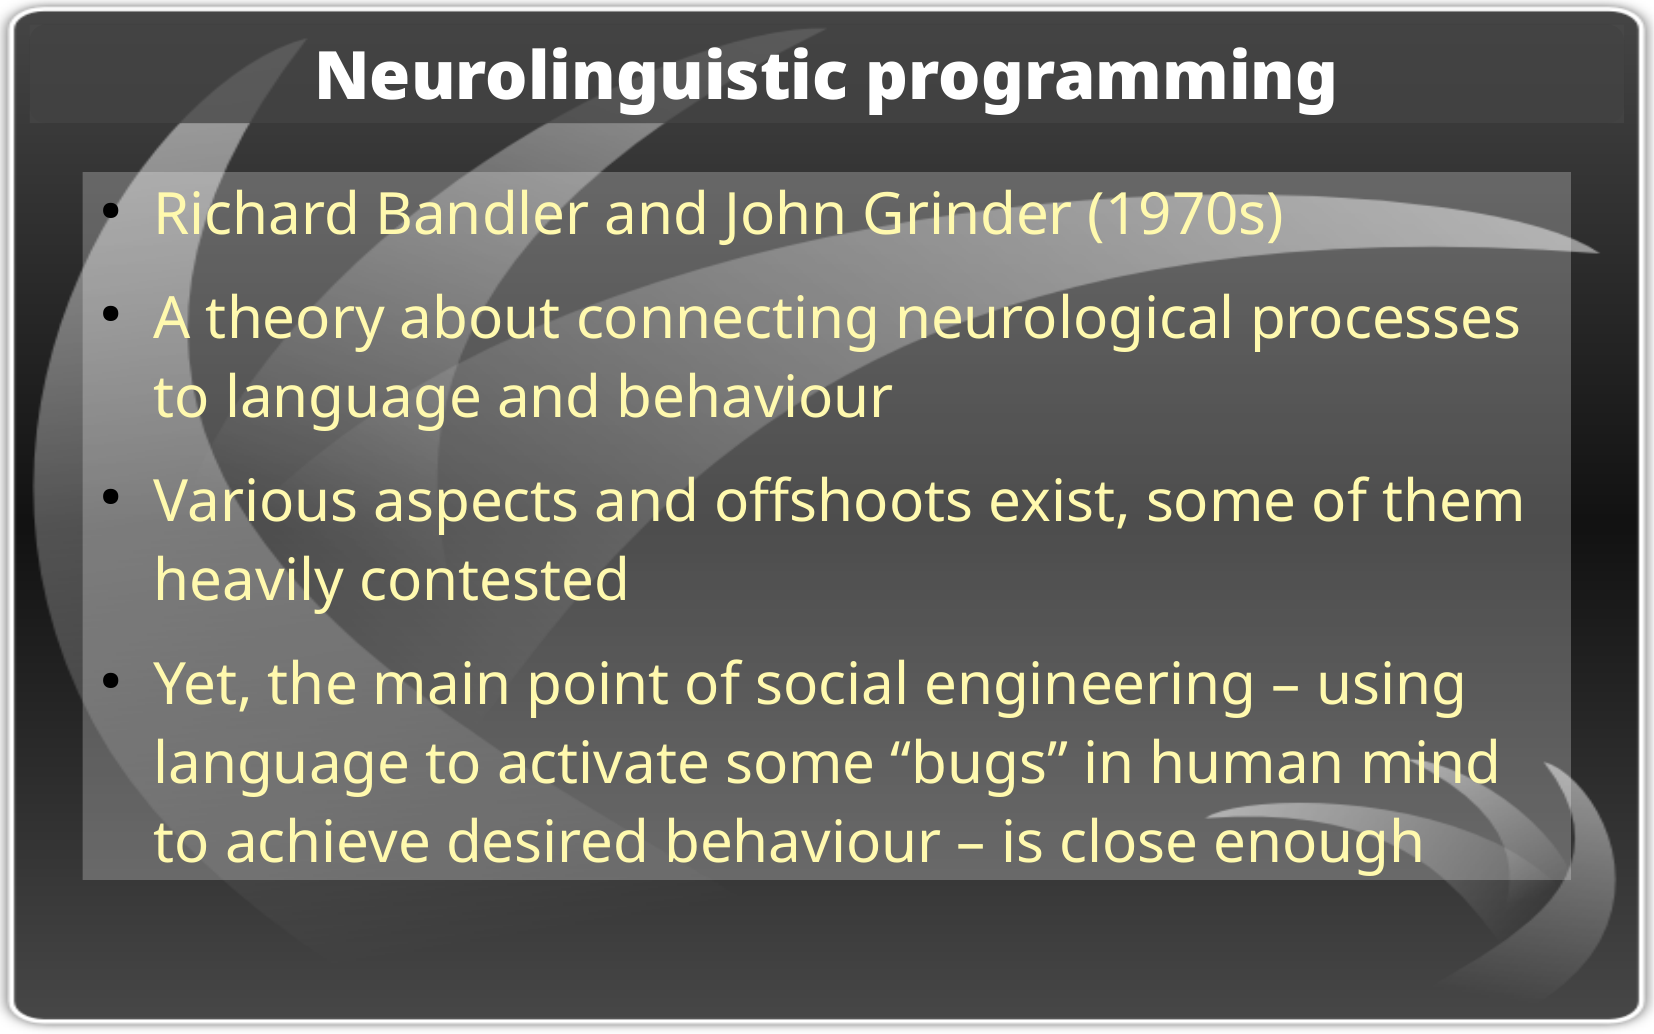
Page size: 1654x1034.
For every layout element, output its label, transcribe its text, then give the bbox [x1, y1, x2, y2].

title Neurolinguistic programming [29, 24, 1625, 124]
list Richard Bandler and John Grinder (1970s) A theory about connecting neurological processes to language and behaviour Various aspects and offshoots exist, some of them heavily contested Yet, the main point of social engineering – using language to activate some “bugs” in human mind to achieve desired behaviour – is close enough [82, 172, 1571, 861]
picture [0, 0, 1654, 1034]
